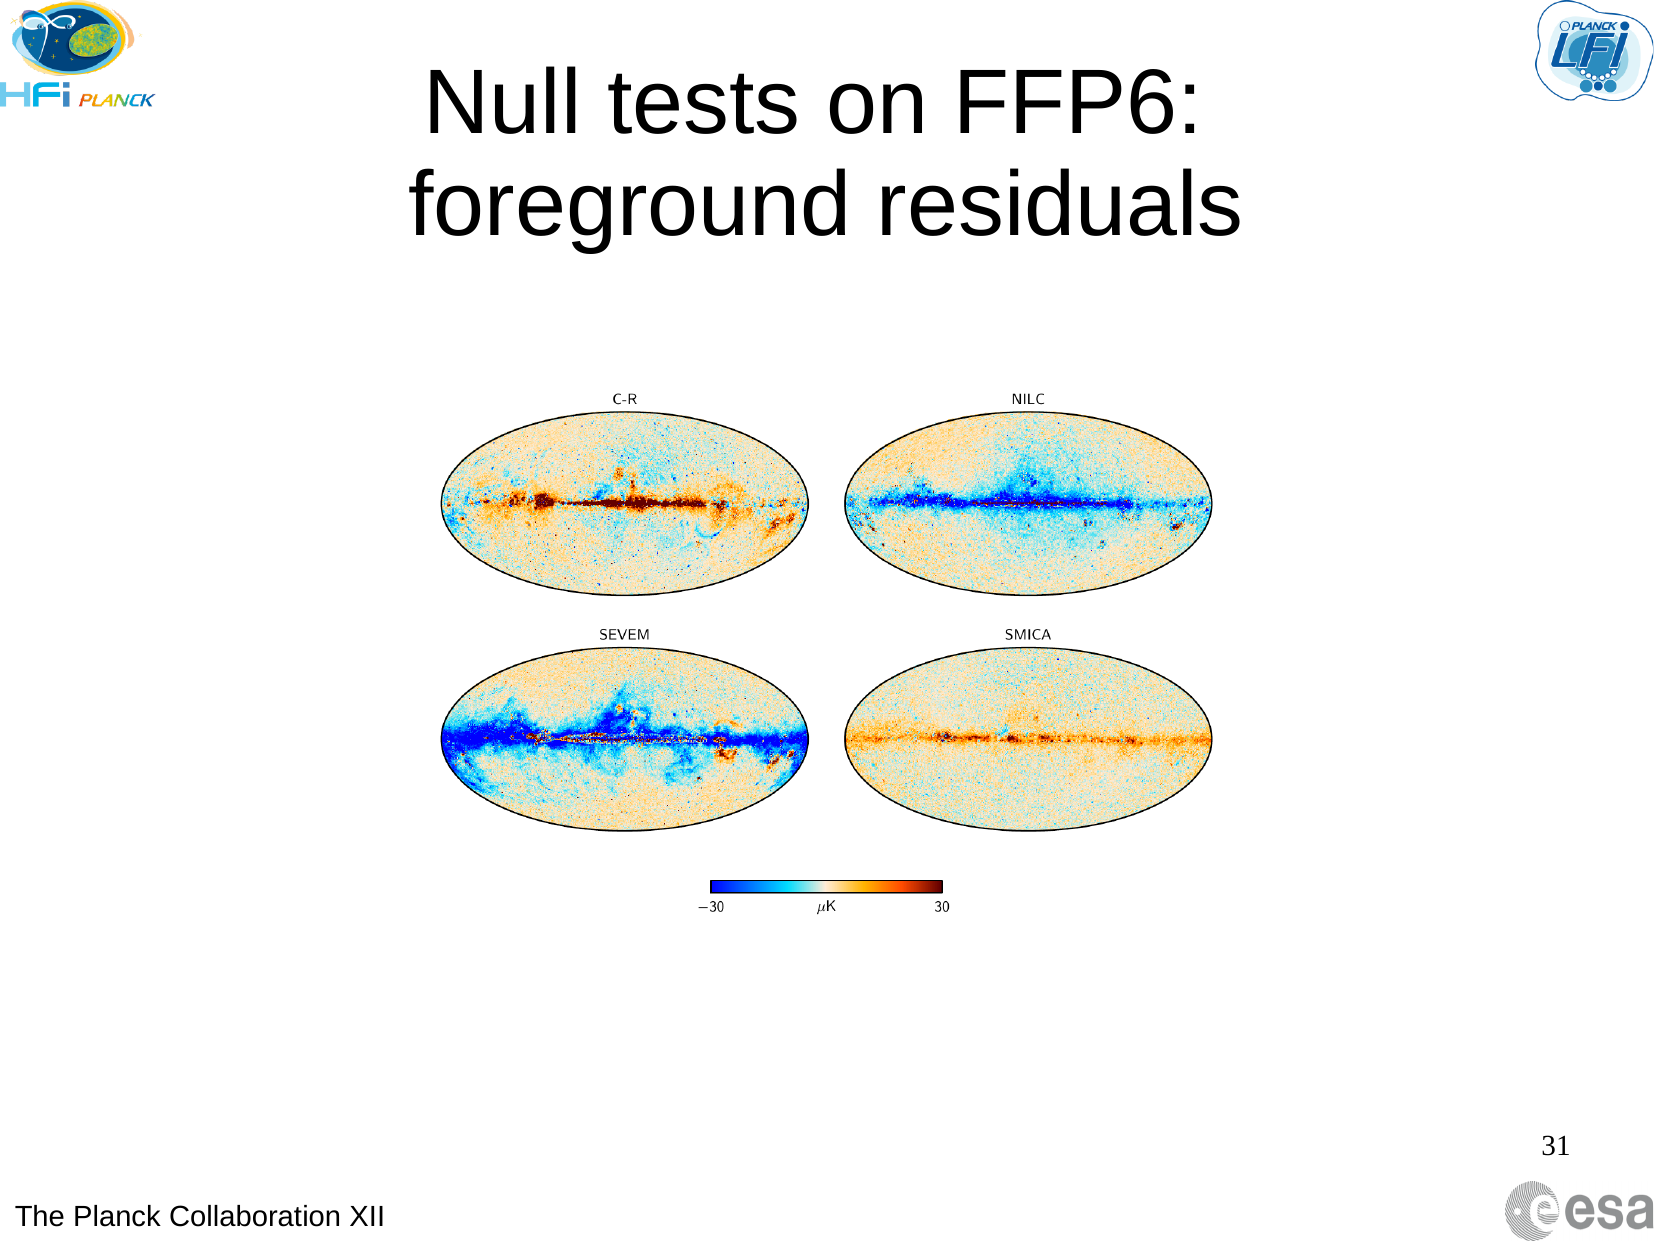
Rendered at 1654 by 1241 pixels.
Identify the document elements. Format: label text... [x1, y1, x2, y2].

text_box The Planck Collaboration XII [0, 1192, 402, 1241]
title Null tests on FFP6: foreground residuals [82, 49, 1571, 257]
picture [1505, 1181, 1654, 1241]
picture [434, 383, 1220, 917]
picture [1535, 0, 1654, 101]
picture [0, 0, 156, 108]
